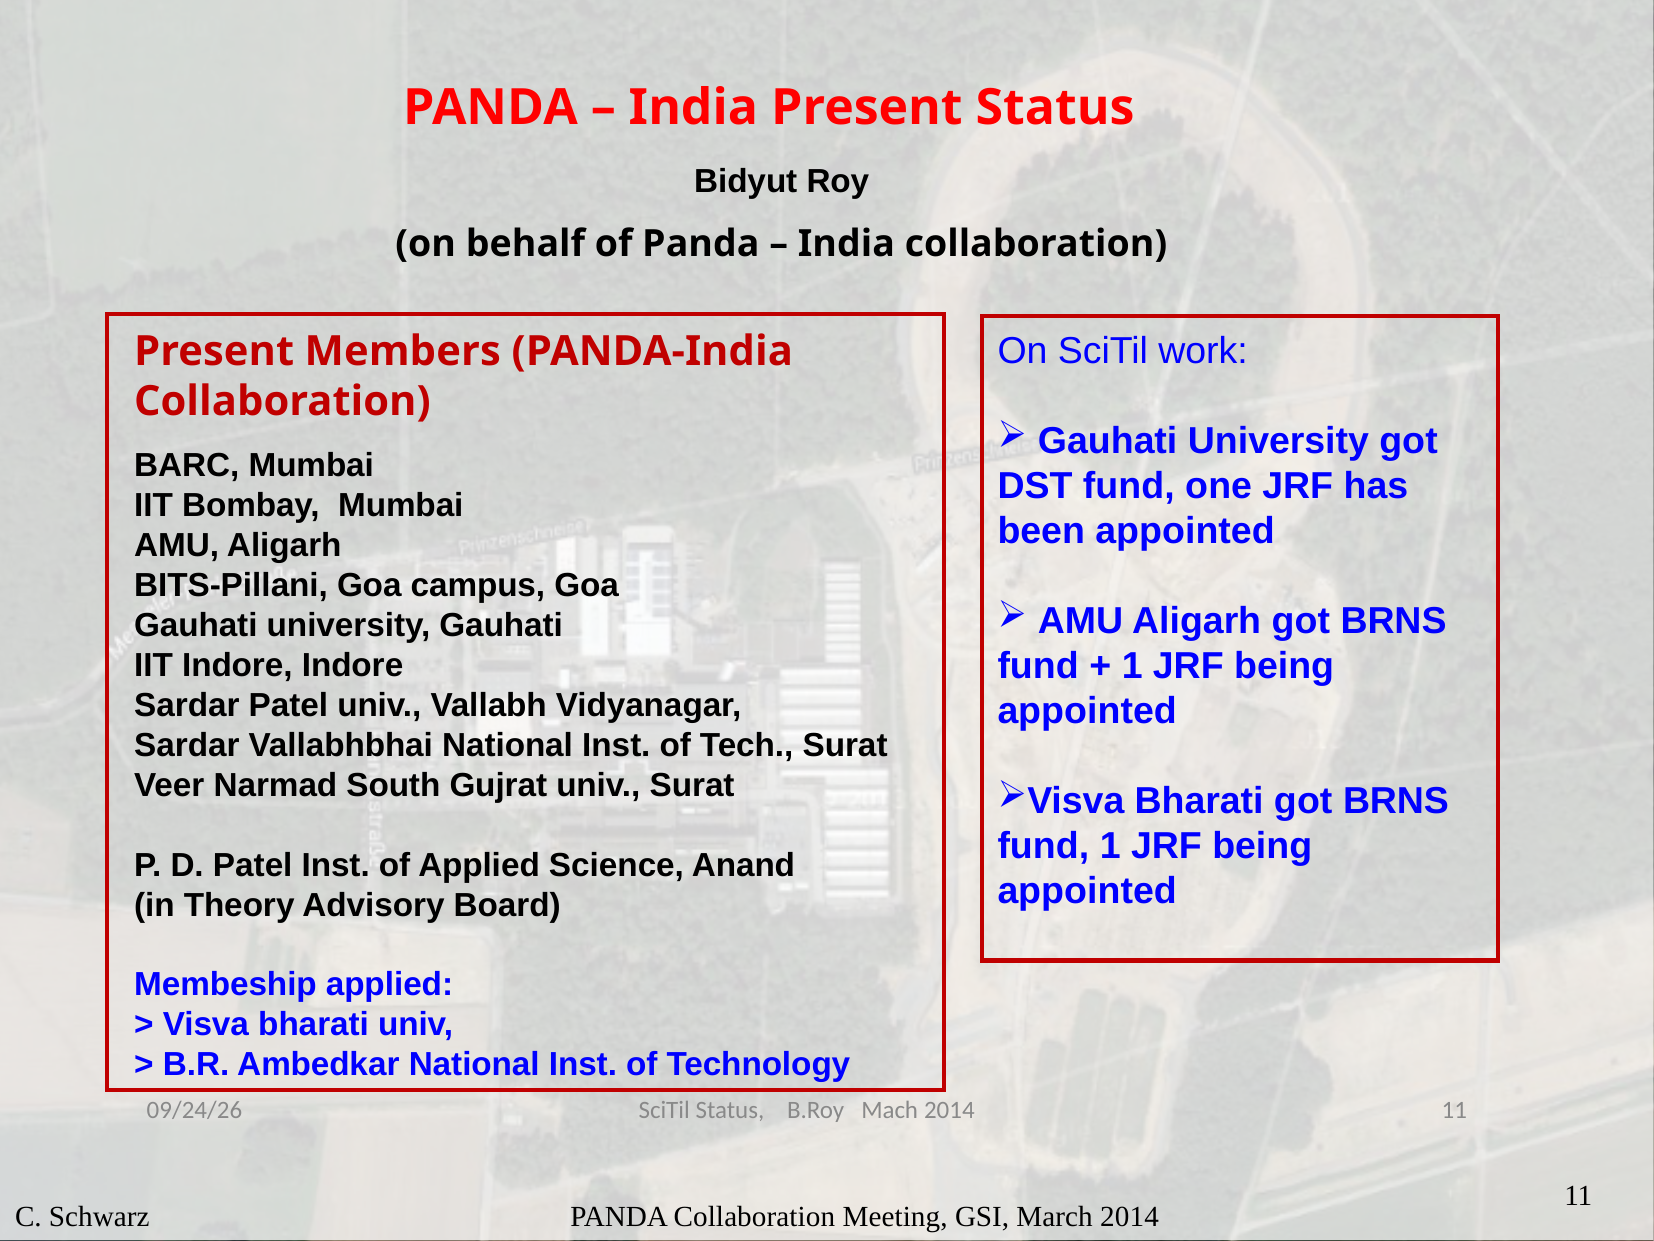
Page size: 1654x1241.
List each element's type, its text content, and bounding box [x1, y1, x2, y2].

text_box Present Members (PANDA-India Collaboration) BARC, Mumbai IIT Bombay, Mumbai AMU, Aligarh BITS-Pillani, Goa campus, Goa Gauhati university, Gauhati IIT Indore, Indore Sardar Patel univ., Vallabh Vidyanagar, Sardar Vallabhbhai National Inst. of Tech., Surat Veer Narmad South Gujrat univ., Surat P. D. Patel Inst. of Applied Science, Anand (in Theory Advisory Board) Membeship applied: > Visva bharati univ, > B.R. Ambedkar National Inst. of Technology [119, 316, 932, 1088]
text_box PANDA – India Present Status Bidyut Roy (on behalf of Panda – India collaboration) [131, 66, 1432, 272]
text_box 03/10/14 [131, 1078, 482, 1139]
text_box SciTil Status, B.Roy Mach 2014 [569, 1078, 1045, 1139]
text_box On SciTil work: Gauhati University got DST fund, one JRF has been appointed AMU Aligarh got BRNS fund + 1 JRF being appointed Visva Bharati got BRNS fund, 1 JRF being appointed [982, 318, 1511, 919]
text_box <number> [1131, 1078, 1482, 1139]
